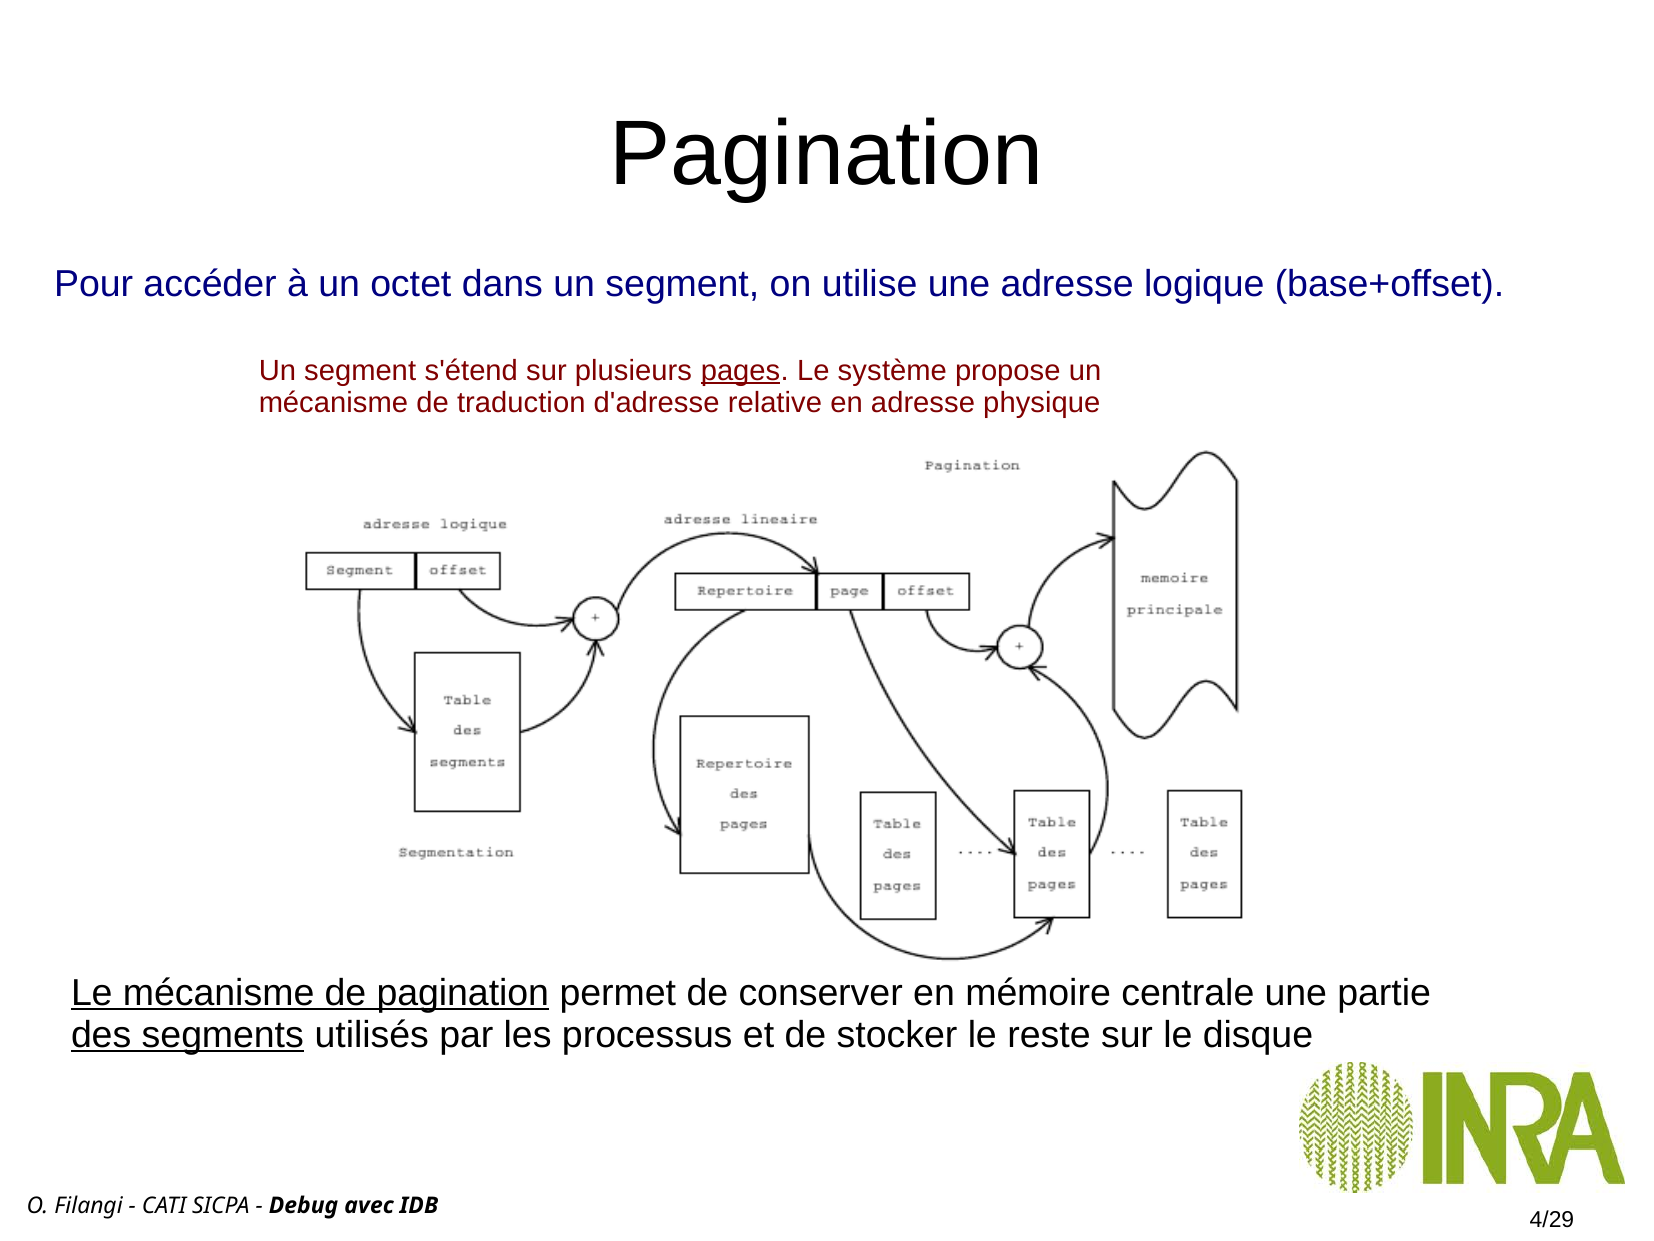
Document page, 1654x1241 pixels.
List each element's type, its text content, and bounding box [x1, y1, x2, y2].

text_box <numéro>/29 [1514, 1199, 1654, 1241]
text_box Le mécanisme de pagination permet de conserver en mémoire centrale une partie des segments utilisés par les processus et de stocker le reste sur le disque [56, 964, 1497, 1106]
text_box Pour accéder à un octet dans un segment, on utilise une adresse logique (base+offset). [39, 254, 1520, 312]
text_box Un segment s'étend sur plusieurs pages. Le système propose un mécanisme de traduction d'adresse relative en adresse physique [243, 346, 1214, 427]
text_box O. Filangi - CATI SICPA - Debug avec IDB [5, 1181, 476, 1227]
picture [254, 381, 1311, 964]
picture [1299, 1062, 1625, 1193]
title Pagination [82, 49, 1571, 257]
